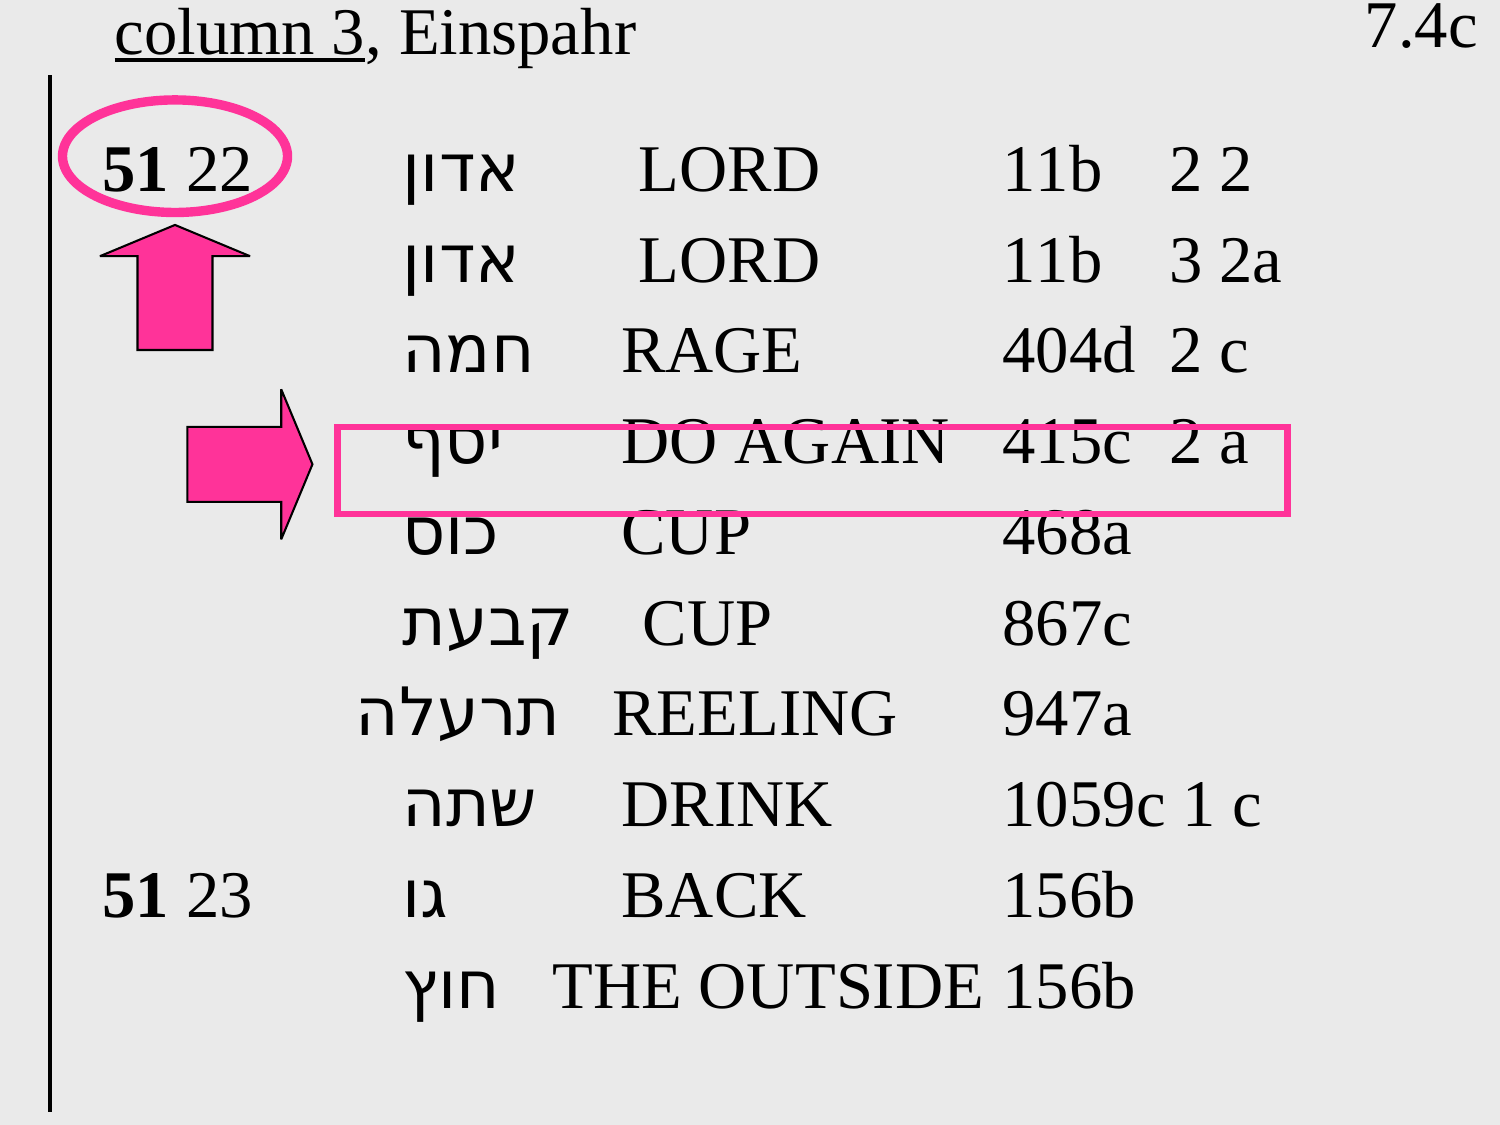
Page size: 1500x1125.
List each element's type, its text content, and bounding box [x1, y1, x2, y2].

text_box 51 22 אדון LORD 11b 2 2 אדון LORD 11b 3 2a חמה RAGE 404d 2 c יסף DO AGAIN 415c 2 a כוס CUP 468a קבעת CUP 867c תרעלה REELING 947a שתה DRINK 1059c 1 c 51 23 גו BACK 156b חוץ THE OUTSIDE 156b [87, 112, 1450, 1110]
text_box [187, 389, 313, 540]
text_box [99, 224, 251, 351]
text_box 7.4c [1350, 0, 1500, 70]
text_box 51 22 אדון LORD 11b 2 2 אדון LORD 11b 3 2a חמה RAGE 404d 2 c יסף DO AGAIN 415c 2 a כוס CUP 468a קבעת CUP 867c תרעלה REELING 947a שתה DRINK 1059c 1 c 51 23 גו BACK 156b חוץ THE OUTSIDE 156b [87, 112, 282, 207]
text_box column 3, Einspahr [99, 0, 813, 77]
